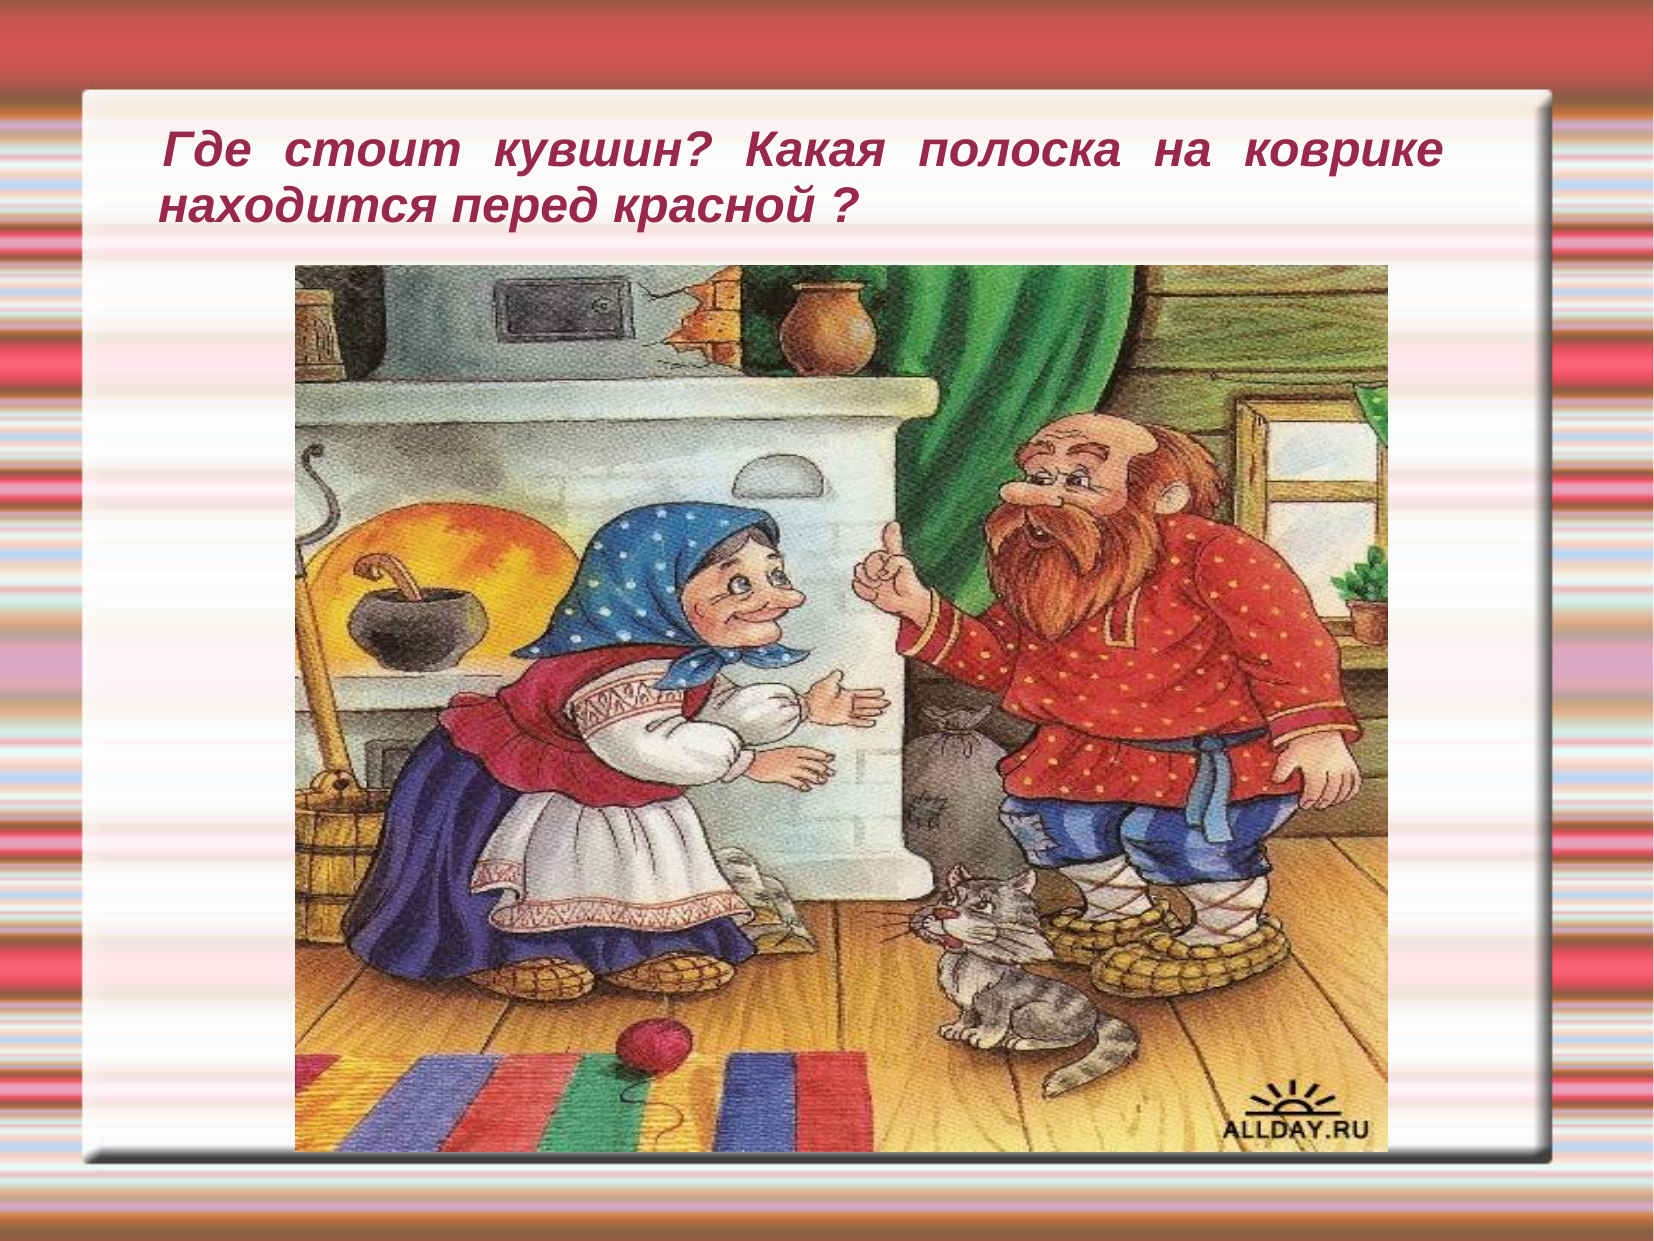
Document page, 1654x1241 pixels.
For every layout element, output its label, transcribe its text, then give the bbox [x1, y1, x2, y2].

title Где стоит кувшин? Какая полоска на коврике находится перед красной ? [88, 88, 1477, 266]
picture [0, 0, 1654, 1241]
